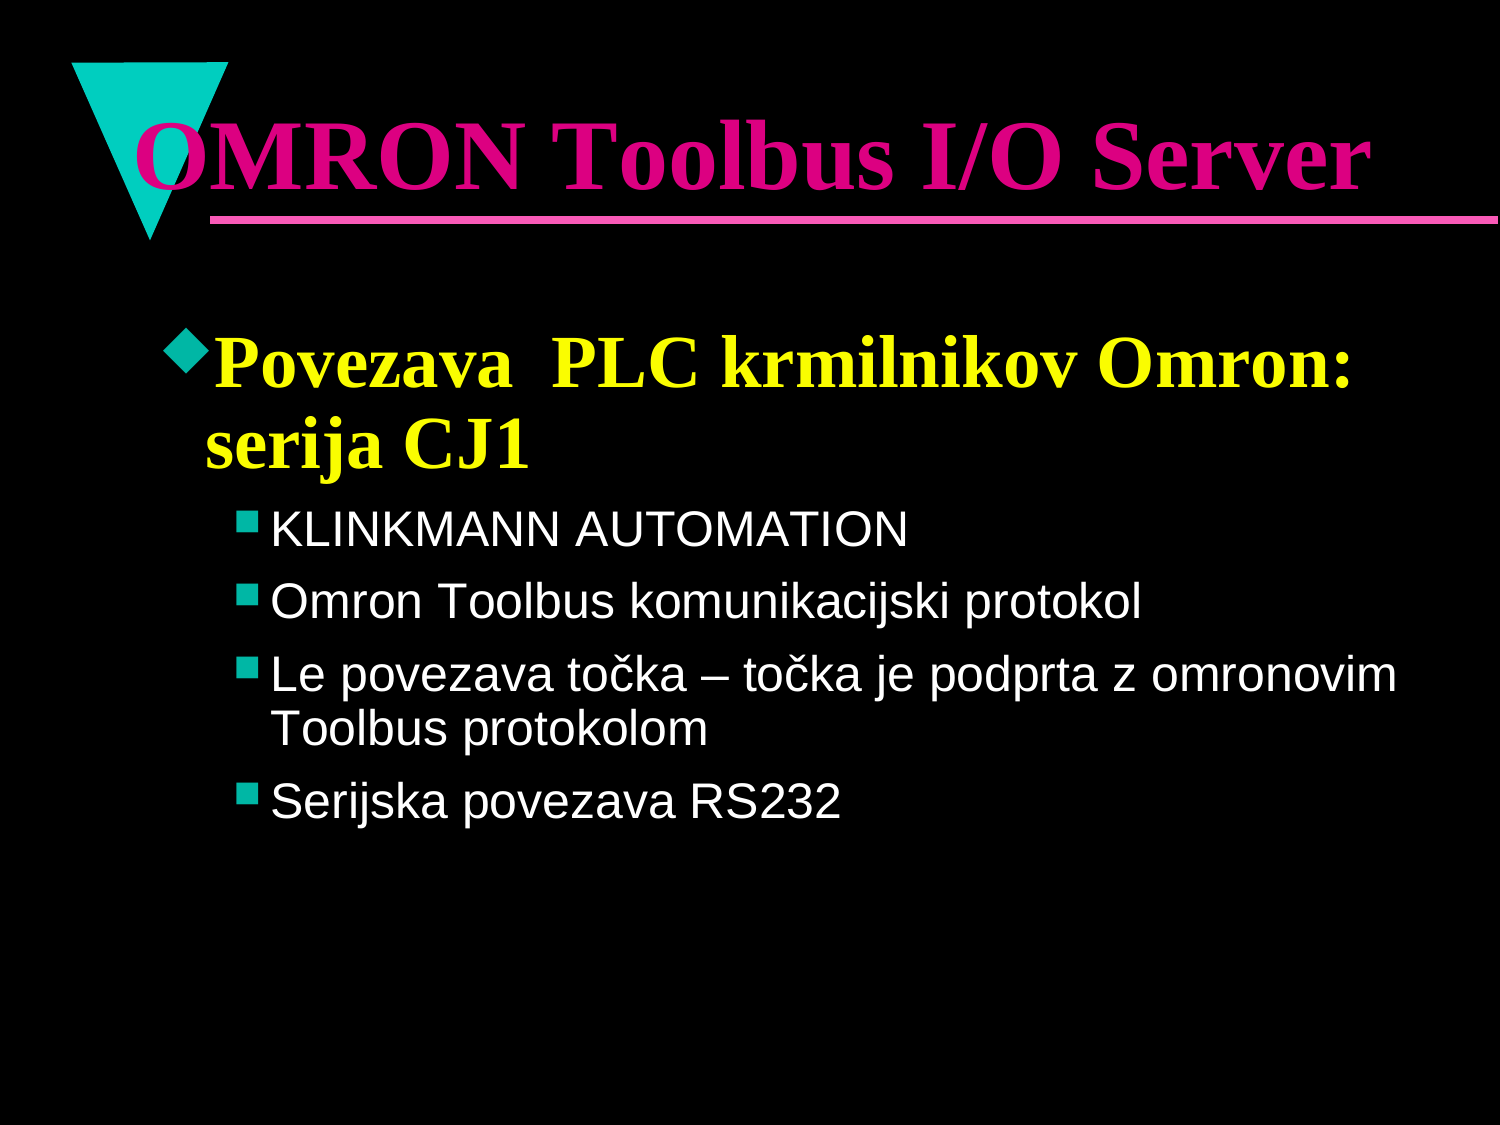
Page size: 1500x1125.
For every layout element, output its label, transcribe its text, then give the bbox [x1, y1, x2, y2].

list Povezava PLC krmilnikov Omron: serija CJ1 KLINKMANN AUTOMATION Omron Toolbus komunikacijski protokol Le povezava točka – točka je podprta z omronovim Toolbus protokolom Serijska povezava RS232 [143, 314, 1476, 1019]
title OMRON Toolbus I/O Server [117, 63, 1500, 251]
